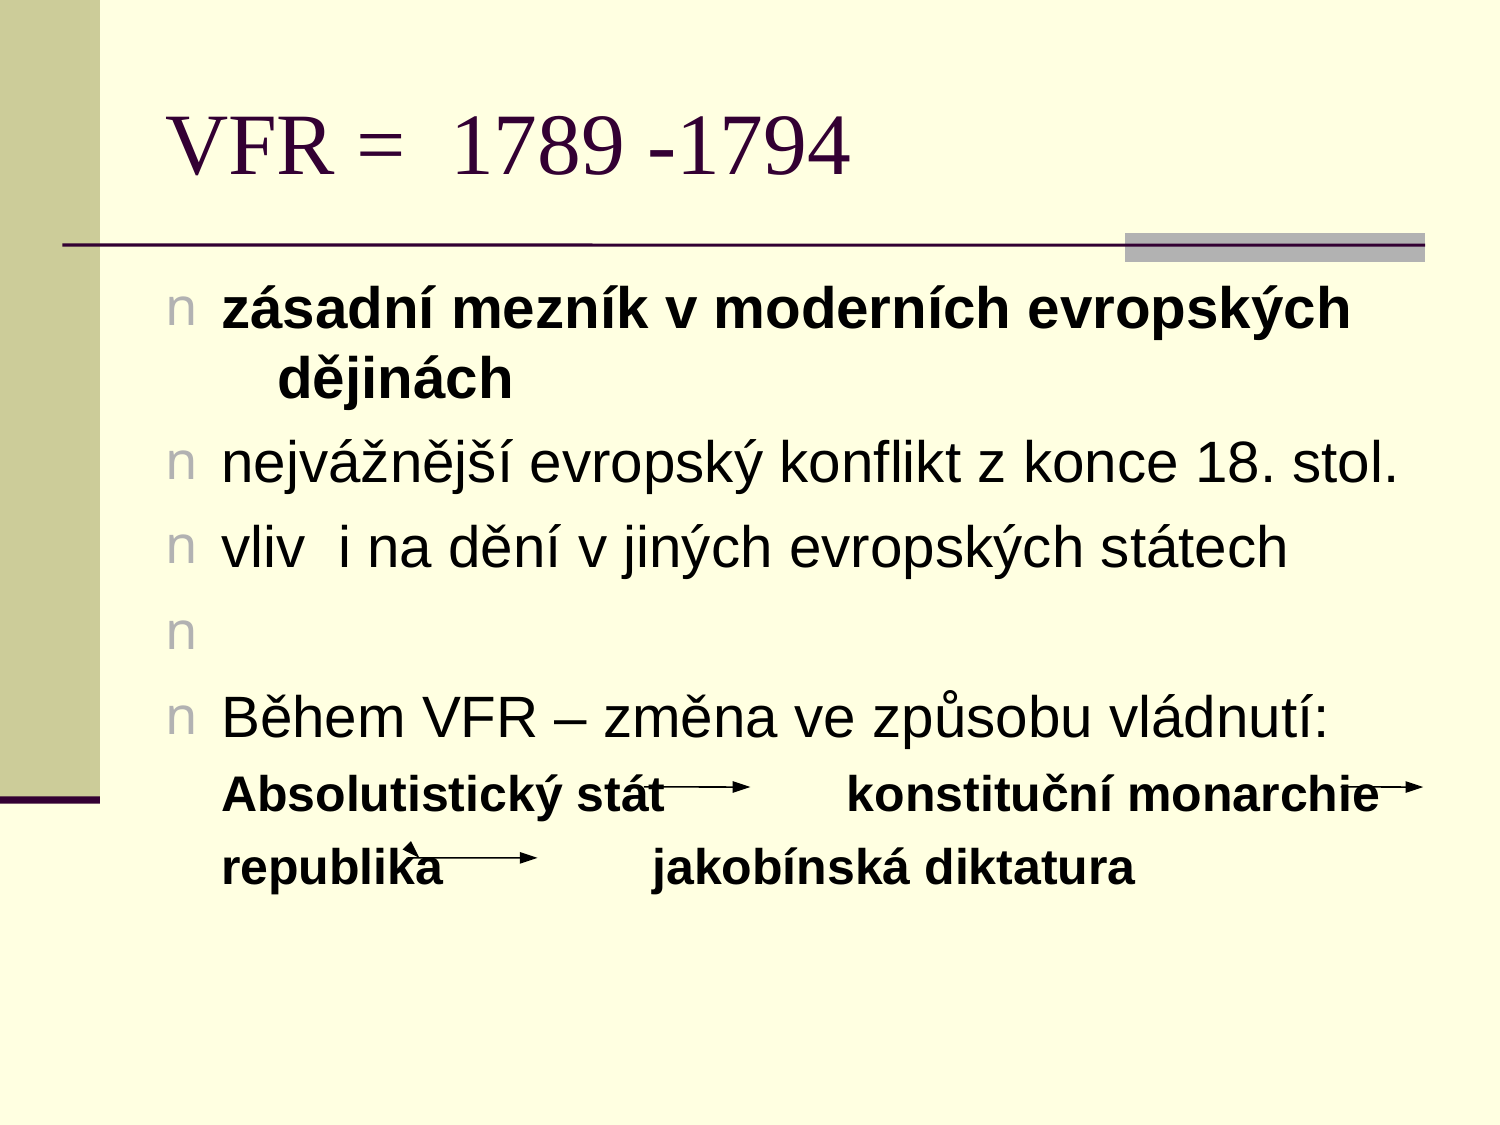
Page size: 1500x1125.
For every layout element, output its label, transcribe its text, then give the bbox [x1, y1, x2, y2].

list zásadní mezník v moderních evropských dějinách nejvážnější evropský konflikt z konce 18. stol. vliv i na dění v jiných evropských státech Během VFR – změna ve způsobu vládnutí: Absolutistický stát konstituční monarchie republika jakobínská diktatura [150, 262, 1426, 1006]
title VFR = 1789 -1794 [150, 45, 1426, 234]
